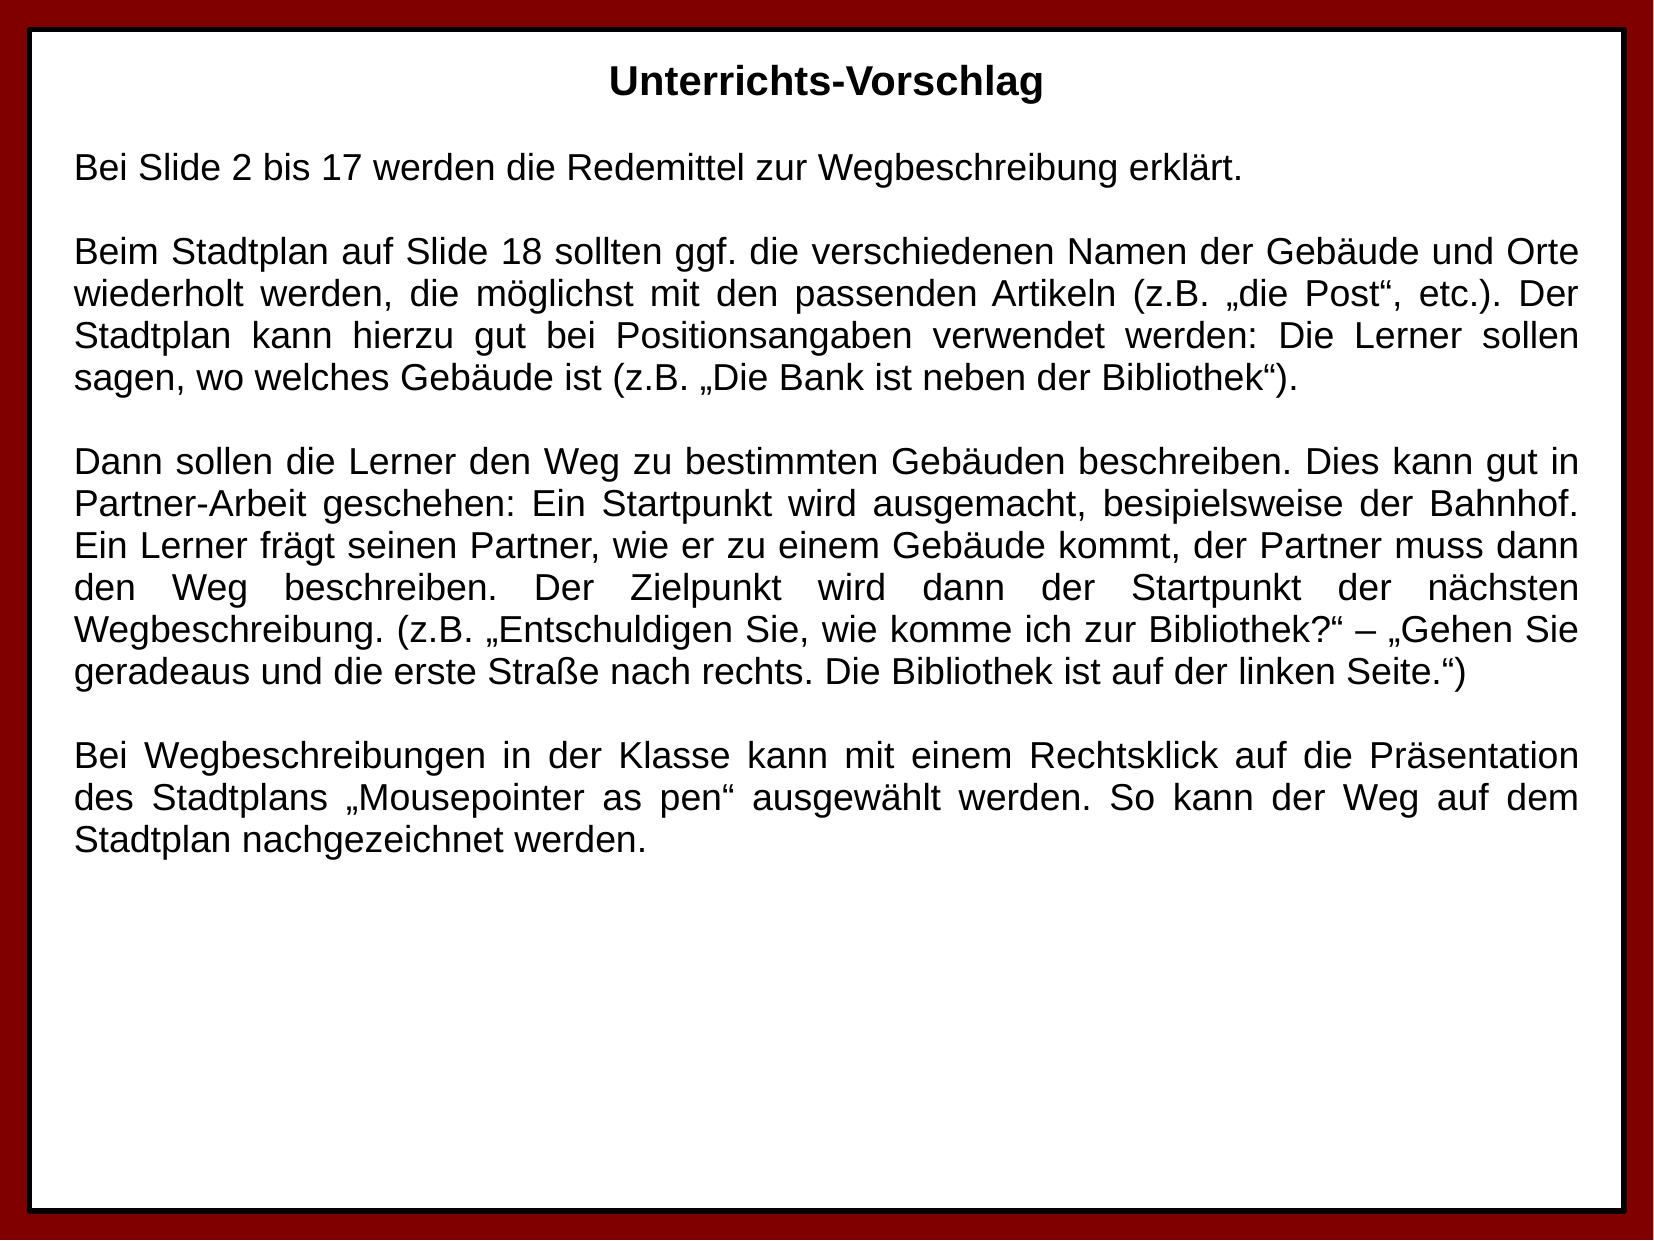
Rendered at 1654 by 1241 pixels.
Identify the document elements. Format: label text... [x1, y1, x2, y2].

text_box Unterrichts-Vorschlag Bei Slide 2 bis 17 werden die Redemittel zur Wegbeschreibung erklärt. Beim Stadtplan auf Slide 18 sollten ggf. die verschiedenen Namen der Gebäude und Orte wiederholt werden, die möglichst mit den passenden Artikeln (z.B. „die Post“, etc.). Der Stadtplan kann hierzu gut bei Positionsangaben verwendet werden: Die Lerner sollen sagen, wo welches Gebäude ist (z.B. „Die Bank ist neben der Bibliothek“). Dann sollen die Lerner den Weg zu bestimmten Gebäuden beschreiben. Dies kann gut in Partner-Arbeit geschehen: Ein Startpunkt wird ausgemacht, besipielsweise der Bahnhof. Ein Lerner frägt seinen Partner, wie er zu einem Gebäude kommt, der Partner muss dann den Weg beschreiben. Der Zielpunkt wird dann der Startpunkt der nächsten Wegbeschreibung. (z.B. „Entschuldigen Sie, wie komme ich zur Bibliothek?“ – „Gehen Sie geradeaus und die erste Straße nach rechts. Die Bibliothek ist auf der linken Seite.“) Bei Wegbeschreibungen in der Klasse kann mit einem Rechtsklick auf die Präsentation des Stadtplans „Mousepointer as pen“ ausgewählt werden. So kann der Weg auf dem Stadtplan nachgezeichnet werden. [59, 50, 1595, 1202]
text_box [29, 29, 1625, 1211]
